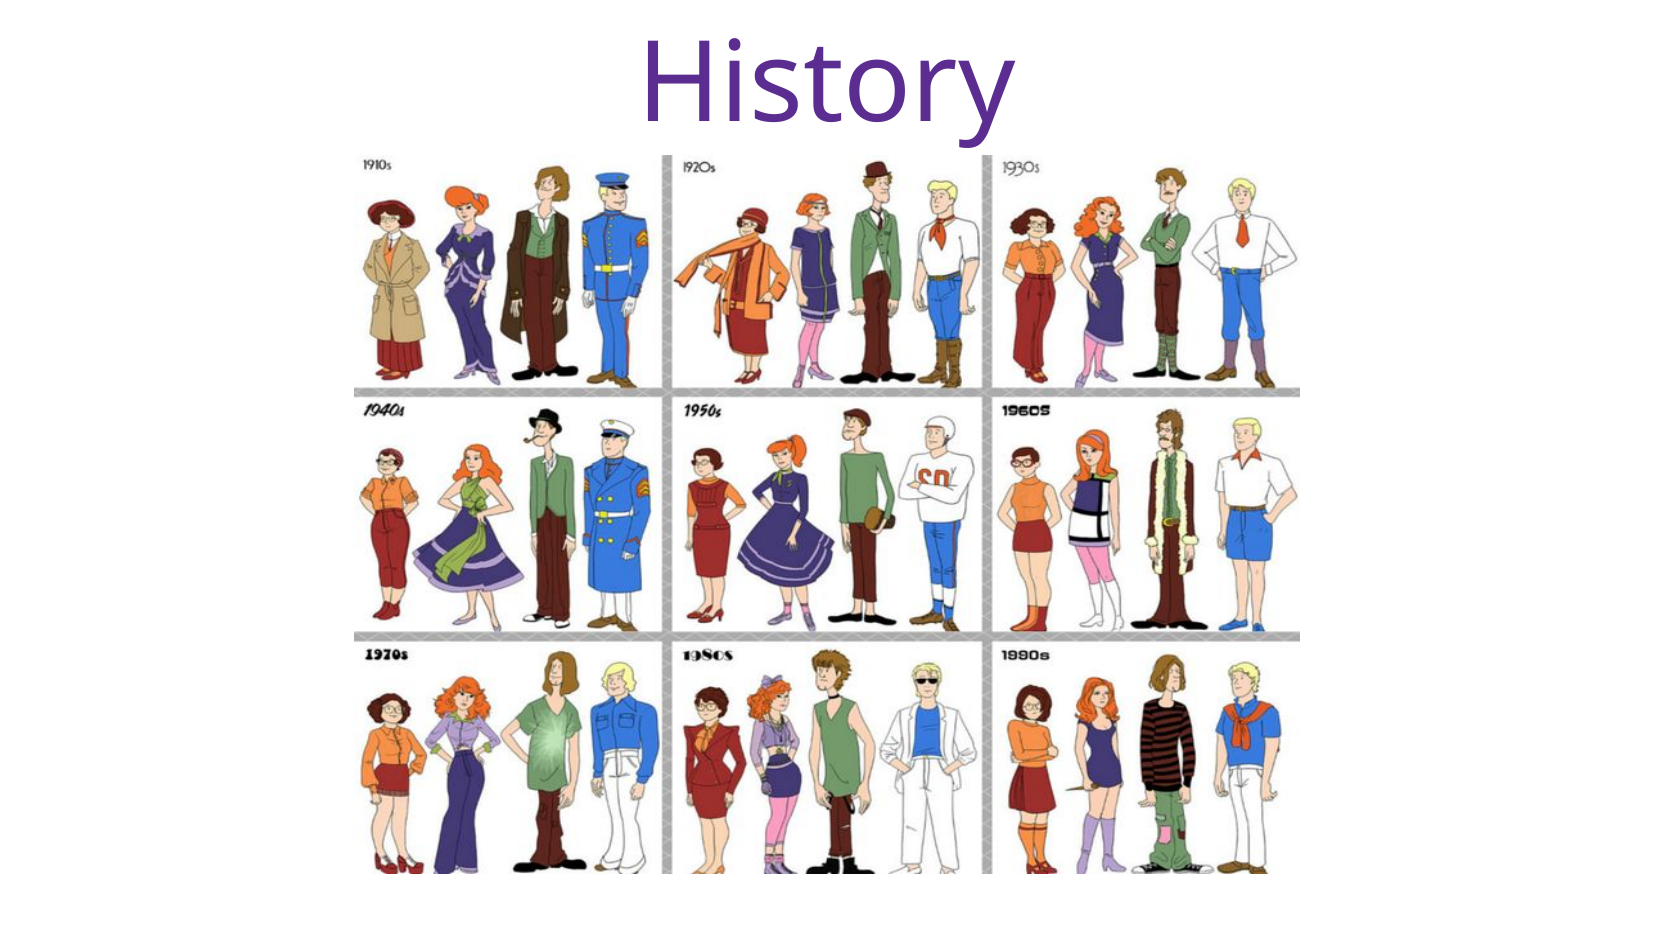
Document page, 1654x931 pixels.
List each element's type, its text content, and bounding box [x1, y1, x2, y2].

picture [354, 155, 1300, 875]
title History [0, 0, 1654, 156]
